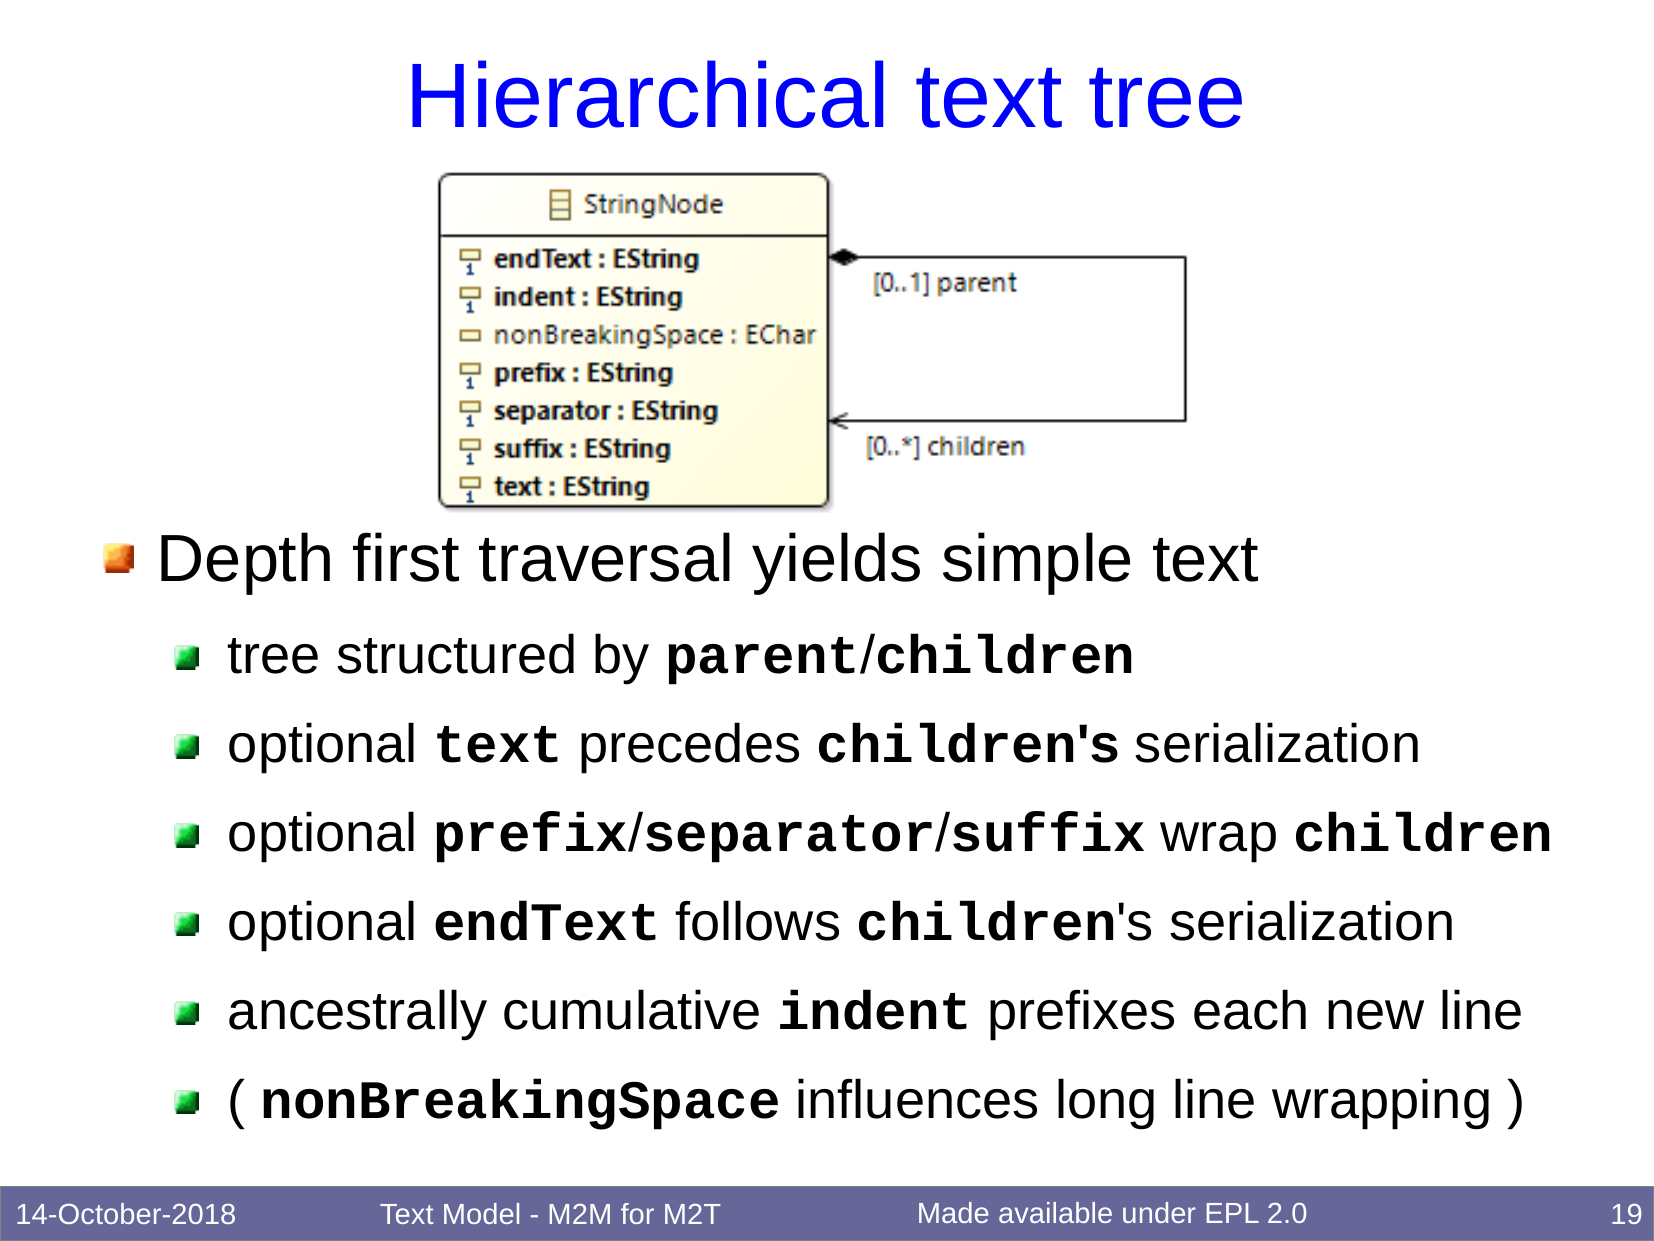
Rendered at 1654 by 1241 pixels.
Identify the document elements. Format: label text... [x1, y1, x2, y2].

title Hierarchical text tree [82, 44, 1571, 148]
picture [143, 157, 1533, 520]
list Depth first traversal yields simple text tree structured by parent/children optional text precedes children's serialization optional prefix/separator/suffix wrap children optional endText follows children's serialization ancestrally cumulative indent prefixes each new line ( nonBreakingSpace influences long line wrapping ) [86, 520, 1575, 1135]
